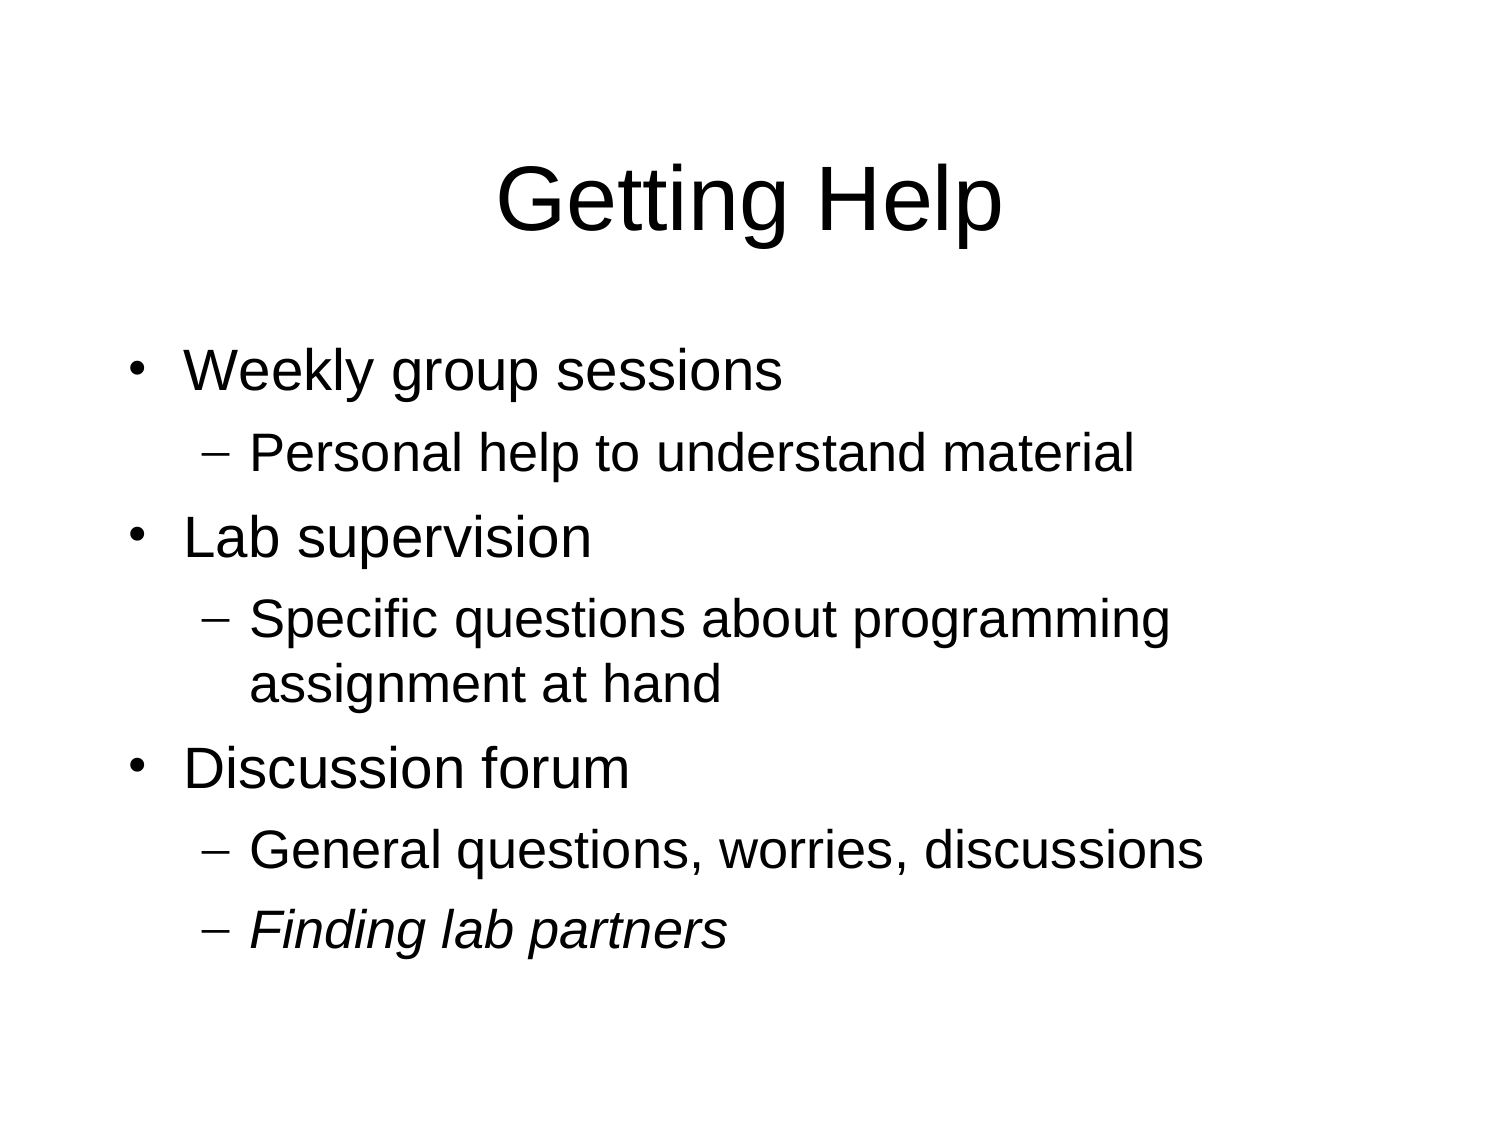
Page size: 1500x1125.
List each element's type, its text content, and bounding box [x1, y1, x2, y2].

title Getting Help [112, 99, 1388, 288]
list Weekly group sessions Personal help to understand material Lab supervision Specific questions about programming assignment at hand Discussion forum General questions, worries, discussions Finding lab partners [112, 324, 1388, 978]
